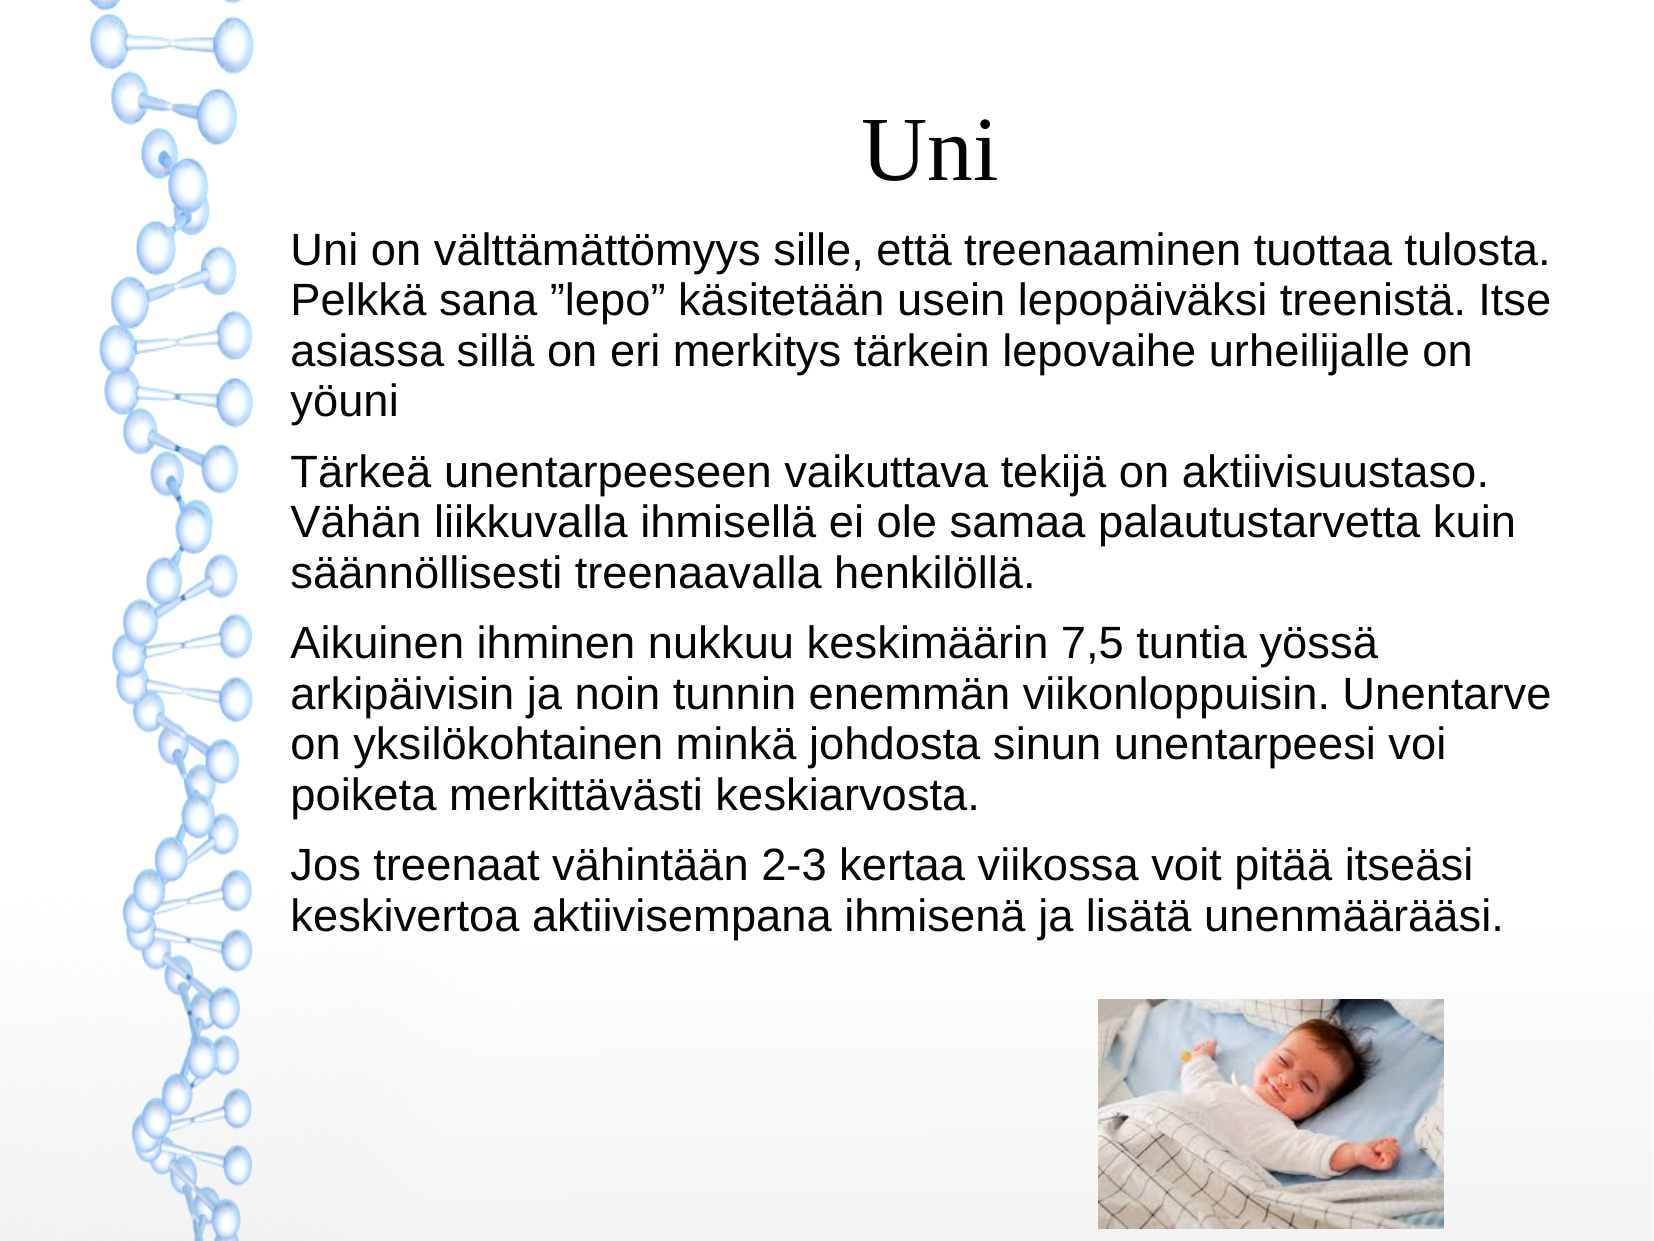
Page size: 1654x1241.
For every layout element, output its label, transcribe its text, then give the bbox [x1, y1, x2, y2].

list Uni on välttämättömyys sille, että treenaaminen tuottaa tulosta. Pelkkä sana ”lepo” käsitetään usein lepopäiväksi treenistä. Itse asiassa sillä on eri merkitys tärkein lepovaihe urheilijalle on yöuni Tärkeä unentarpeeseen vaikuttava tekijä on aktiivisuustaso. Vähän liikkuvalla ihmisellä ei ole samaa palautustarvetta kuin säännöllisesti treenaavalla henkilöllä. Aikuinen ihminen nukkuu keskimäärin 7,5 tuntia yössä arkipäivisin ja noin tunnin enemmän viikonloppuisin. Unentarve on yksilökohtainen minkä johdosta sinun unentarpeesi voi poiketa merkittävästi keskiarvosta. Jos treenaat vähintään 2-3 kertaa viikossa voit pitää itseäsi keskivertoa aktiivisempana ihmisenä ja lisätä unenmäärääsi. [242, 224, 1571, 944]
picture [0, 0, 1654, 1241]
title Uni [265, 47, 1595, 252]
